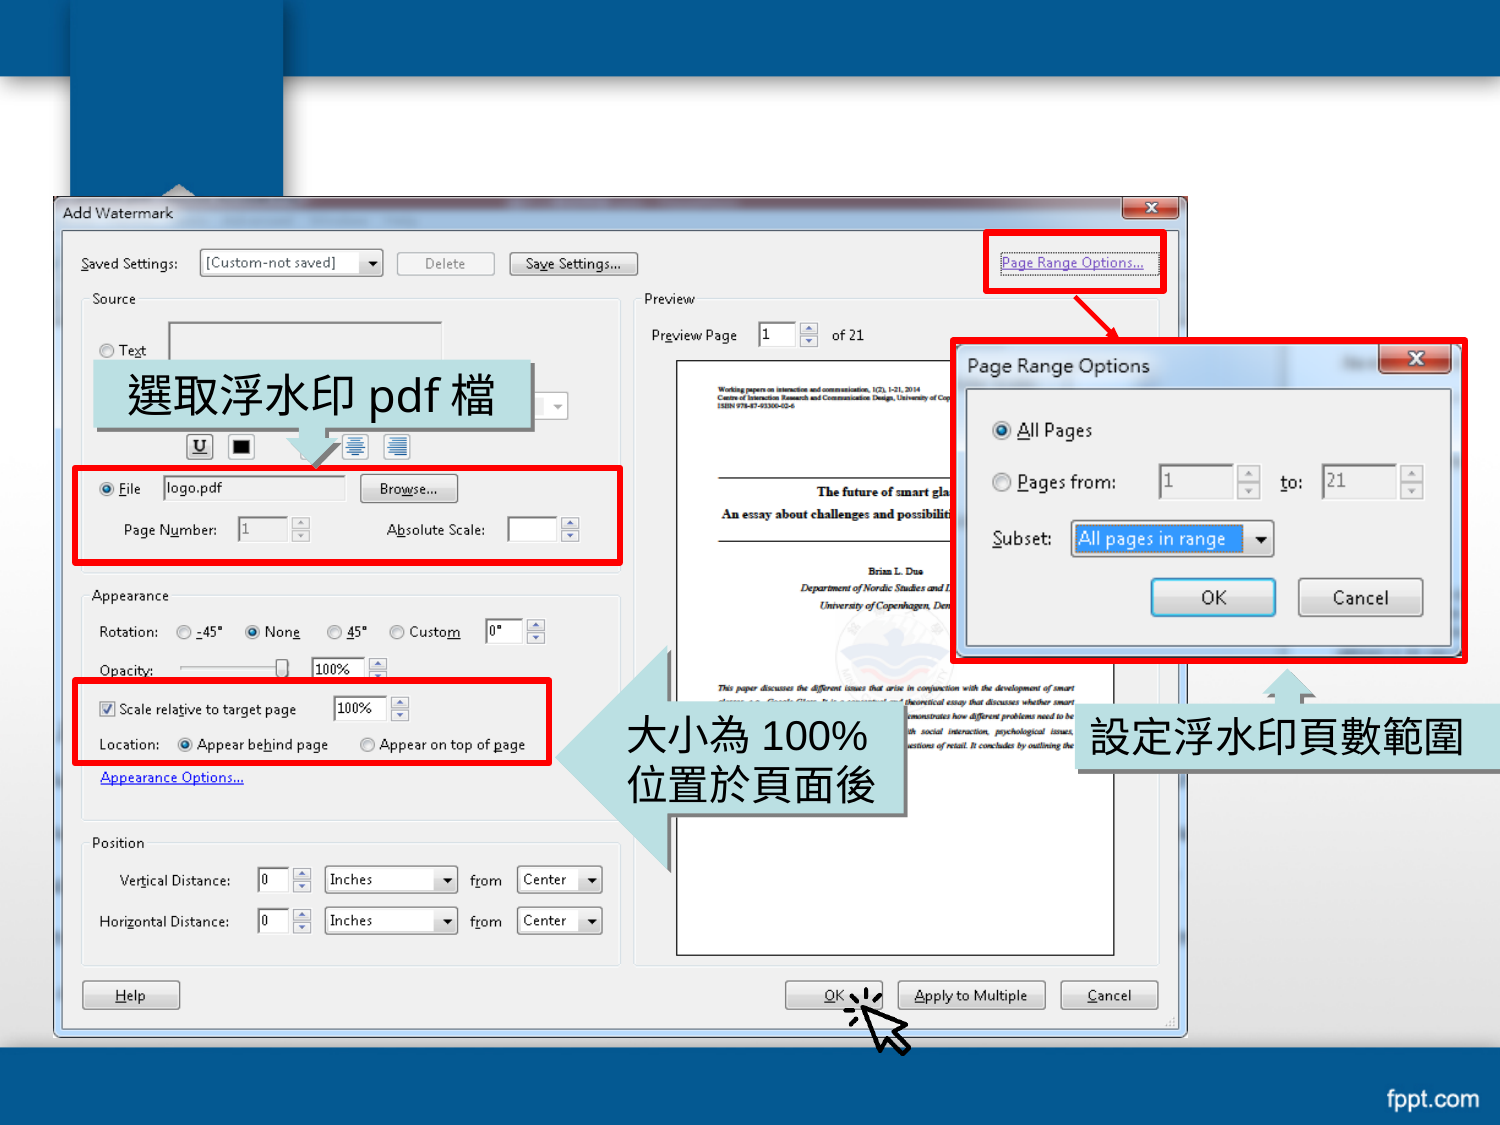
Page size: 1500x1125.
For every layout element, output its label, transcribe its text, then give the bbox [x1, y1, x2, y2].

picture [955, 343, 1463, 658]
text_box 選取浮水印pdf檔 [93, 359, 531, 465]
picture [989, 236, 1160, 288]
text_box 大小為100% 位置於頁面後 [555, 645, 904, 870]
text_box 設定浮水印頁數範圍 [1074, 668, 1500, 770]
picture [53, 196, 1188, 1056]
